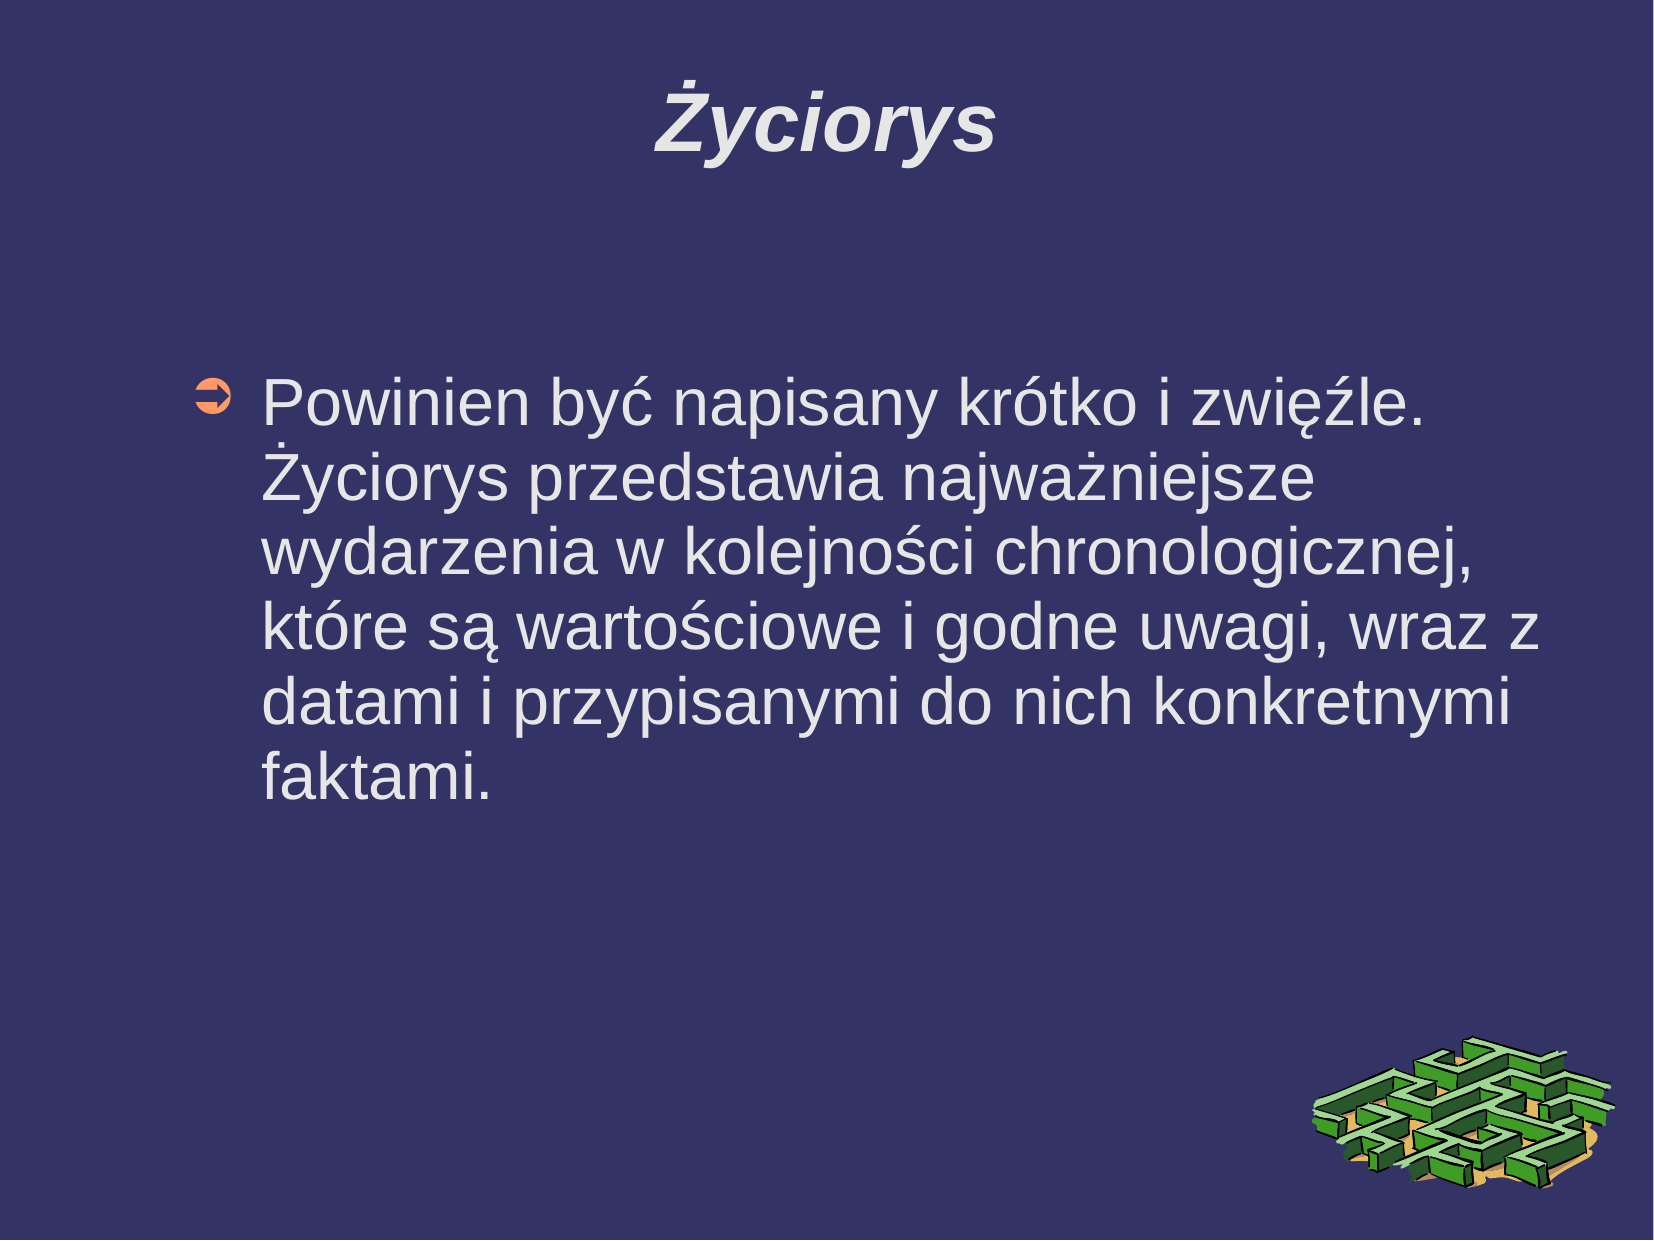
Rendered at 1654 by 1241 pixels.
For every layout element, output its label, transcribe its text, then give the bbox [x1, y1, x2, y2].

title Życiorys [121, 19, 1534, 227]
list Powinien być napisany krótko i zwięźle. Życiorys przedstawia najważniejsze wydarzenia w kolejności chronologicznej, które są wartościowe i godne uwagi, wraz z datami i przypisanymi do nich konkretnymi faktami. [178, 364, 1570, 1147]
